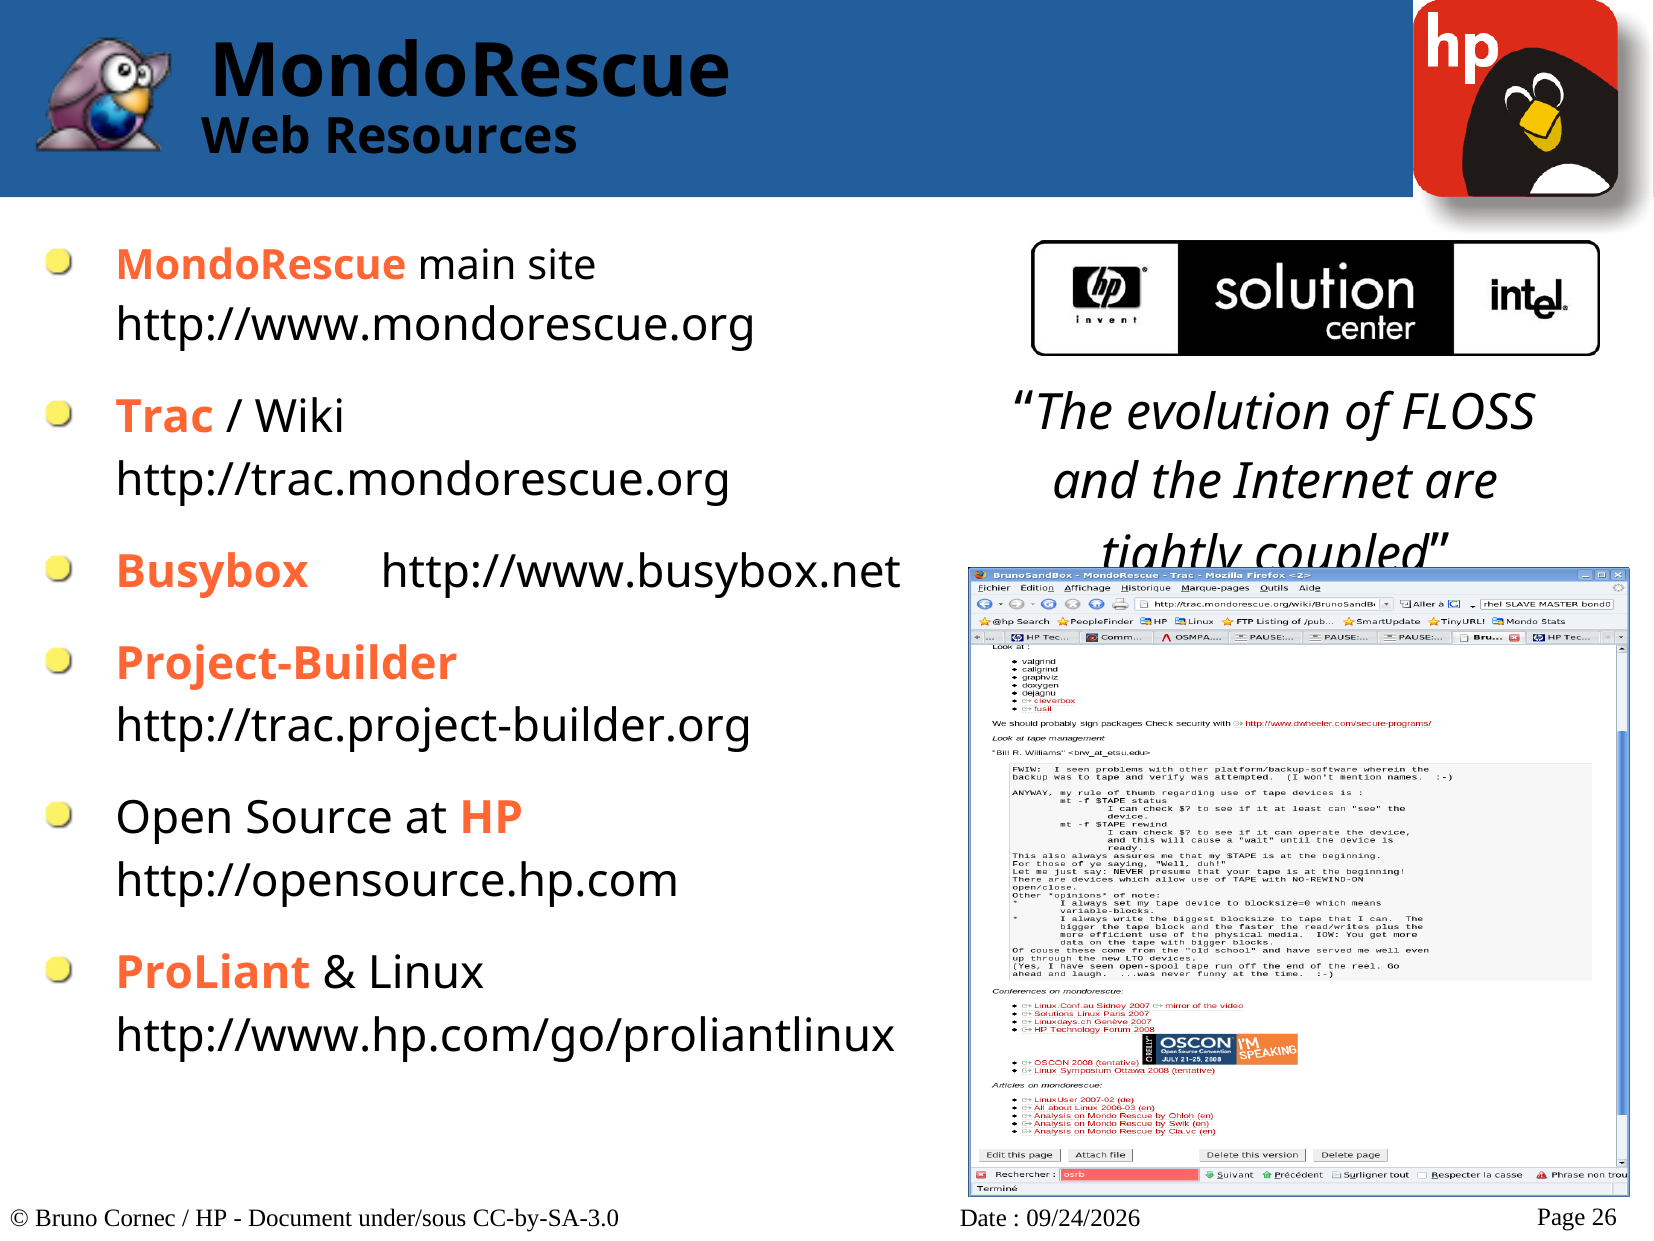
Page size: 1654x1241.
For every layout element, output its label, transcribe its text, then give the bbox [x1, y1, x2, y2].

title Web Resources [201, 32, 1191, 241]
text_box “The evolution of FLOSS and the Internet are tightly coupled” [1014, 371, 1643, 574]
picture [1413, 0, 1654, 235]
picture [0, 0, 211, 199]
picture [968, 567, 1630, 1197]
list MondoRescue main site http://www.mondorescue.org Trac / Wiki http://trac.mondorescue.org Busybox http://www.busybox.net Project-Builderhttp://trac.project-builder.org Open Source at HPhttp://opensource.hp.com ProLiant & Linux http://www.hp.com/go/proliantlinux [32, 234, 934, 1195]
picture [1031, 240, 1600, 356]
